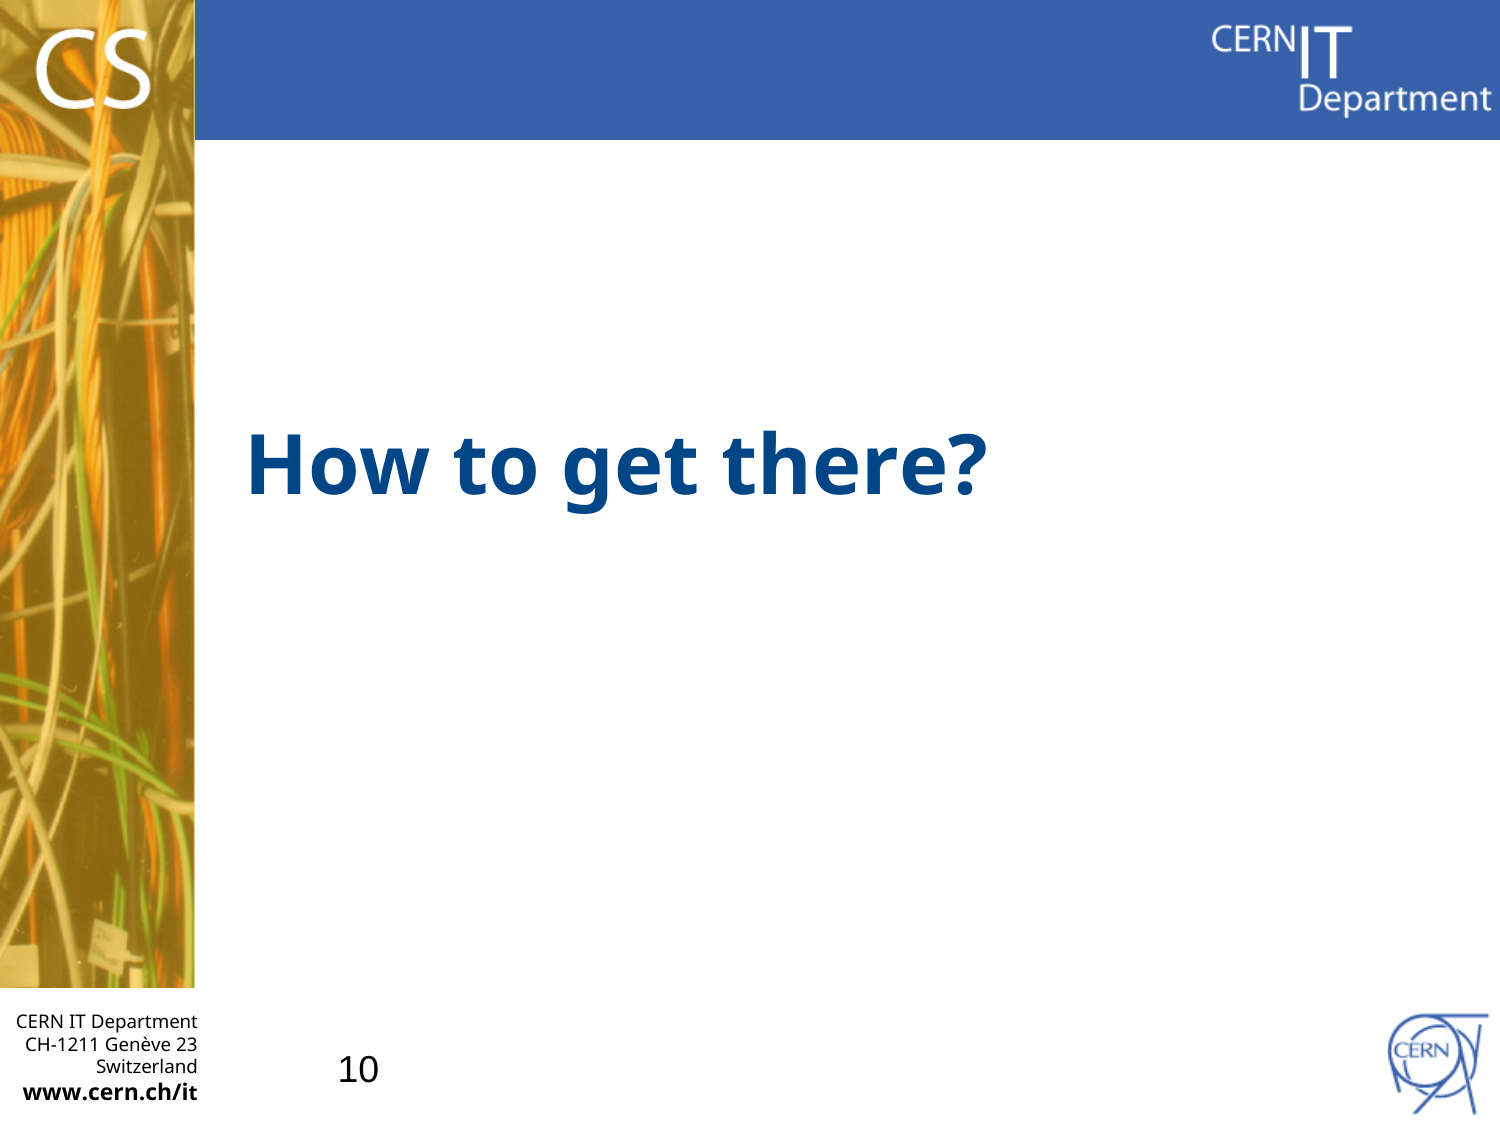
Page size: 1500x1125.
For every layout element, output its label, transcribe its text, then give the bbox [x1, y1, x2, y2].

list How to get there? [224, 174, 1463, 988]
picture [1387, 1012, 1490, 1115]
picture [0, 0, 1500, 988]
